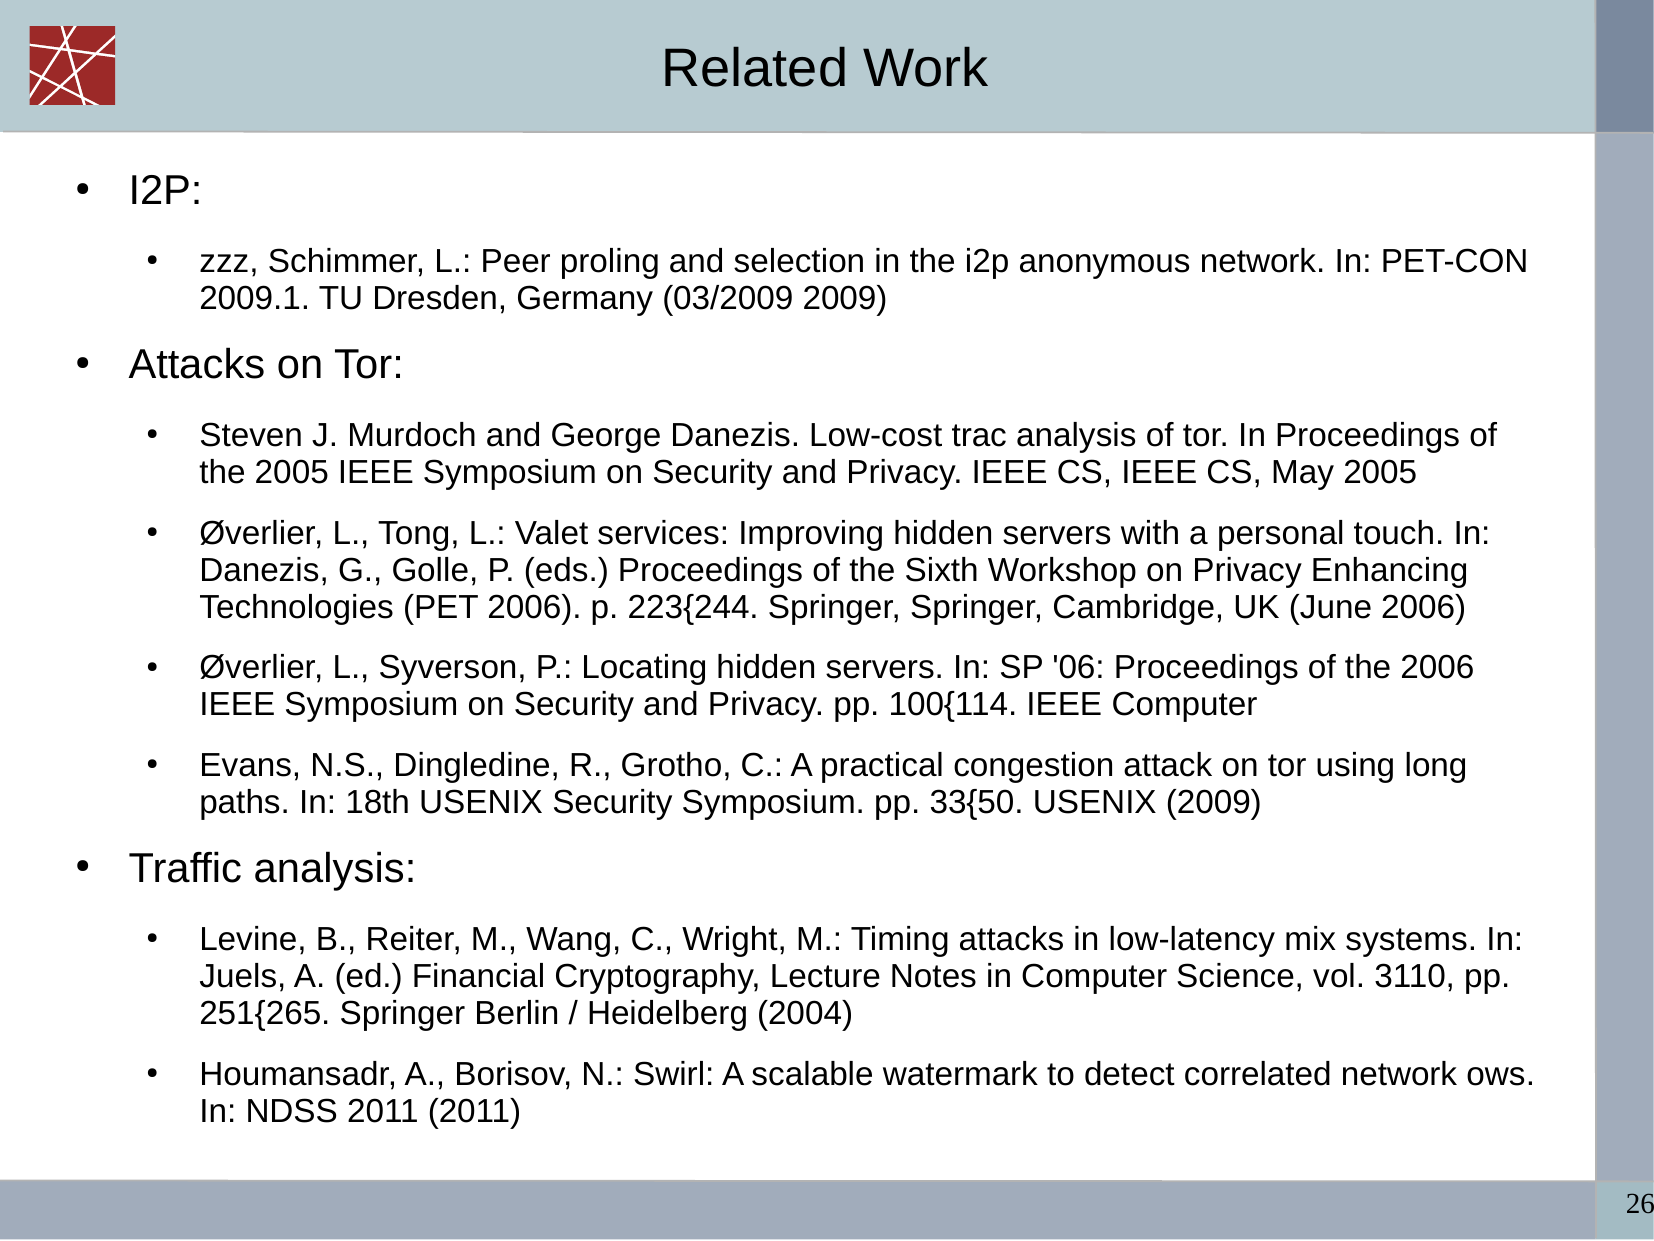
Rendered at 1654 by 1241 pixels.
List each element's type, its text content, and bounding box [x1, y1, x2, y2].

list I2P: zzz, Schimmer, L.: Peer proling and selection in the i2p anonymous network. In: PET-CON 2009.1. TU Dresden, Germany (03/2009 2009) Attacks on Tor: Steven J. Murdoch and George Danezis. Low-cost trac analysis of tor. In Proceedings of the 2005 IEEE Symposium on Security and Privacy. IEEE CS, IEEE CS, May 2005 Øverlier, L., Tong, L.: Valet services: Improving hidden servers with a personal touch. In: Danezis, G., Golle, P. (eds.) Proceedings of the Sixth Workshop on Privacy Enhancing Technologies (PET 2006). p. 223{244. Springer, Springer, Cambridge, UK (June 2006) Øverlier, L., Syverson, P.: Locating hidden servers. In: SP '06: Proceedings of the 2006 IEEE Symposium on Security and Privacy. pp. 100{114. IEEE Computer Evans, N.S., Dingledine, R., Grotho, C.: A practical congestion attack on tor using long paths. In: 18th USENIX Security Symposium. pp. 33{50. USENIX (2009) Traffic analysis: Levine, B., Reiter, M., Wang, C., Wright, M.: Timing attacks in low-latency mix systems. In: Juels, A. (ed.) Financial Cryptography, Lecture Notes in Computer Science, vol. 3110, pp. 251{265. Springer Berlin / Heidelberg (2004) Houmansadr, A., Borisov, N.: Swirl: A scalable watermark to detect correlated network ows. In: NDSS 2011 (2011) [57, 166, 1546, 1134]
title Related Work [81, 2, 1570, 133]
